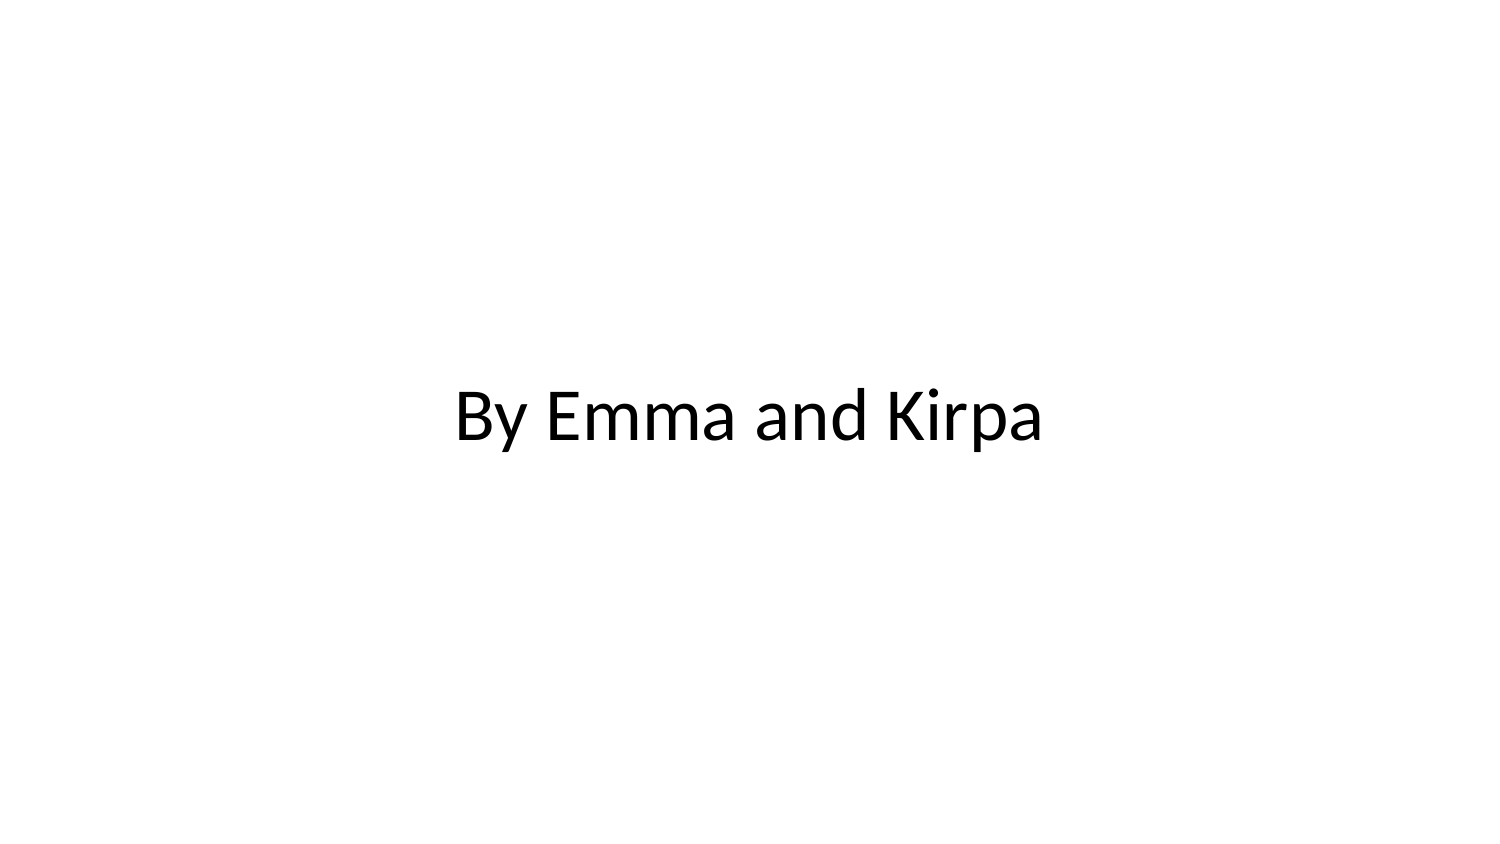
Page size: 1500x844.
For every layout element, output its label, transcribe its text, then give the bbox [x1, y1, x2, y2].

title By Emma and Kirpa [51, 352, 1449, 491]
